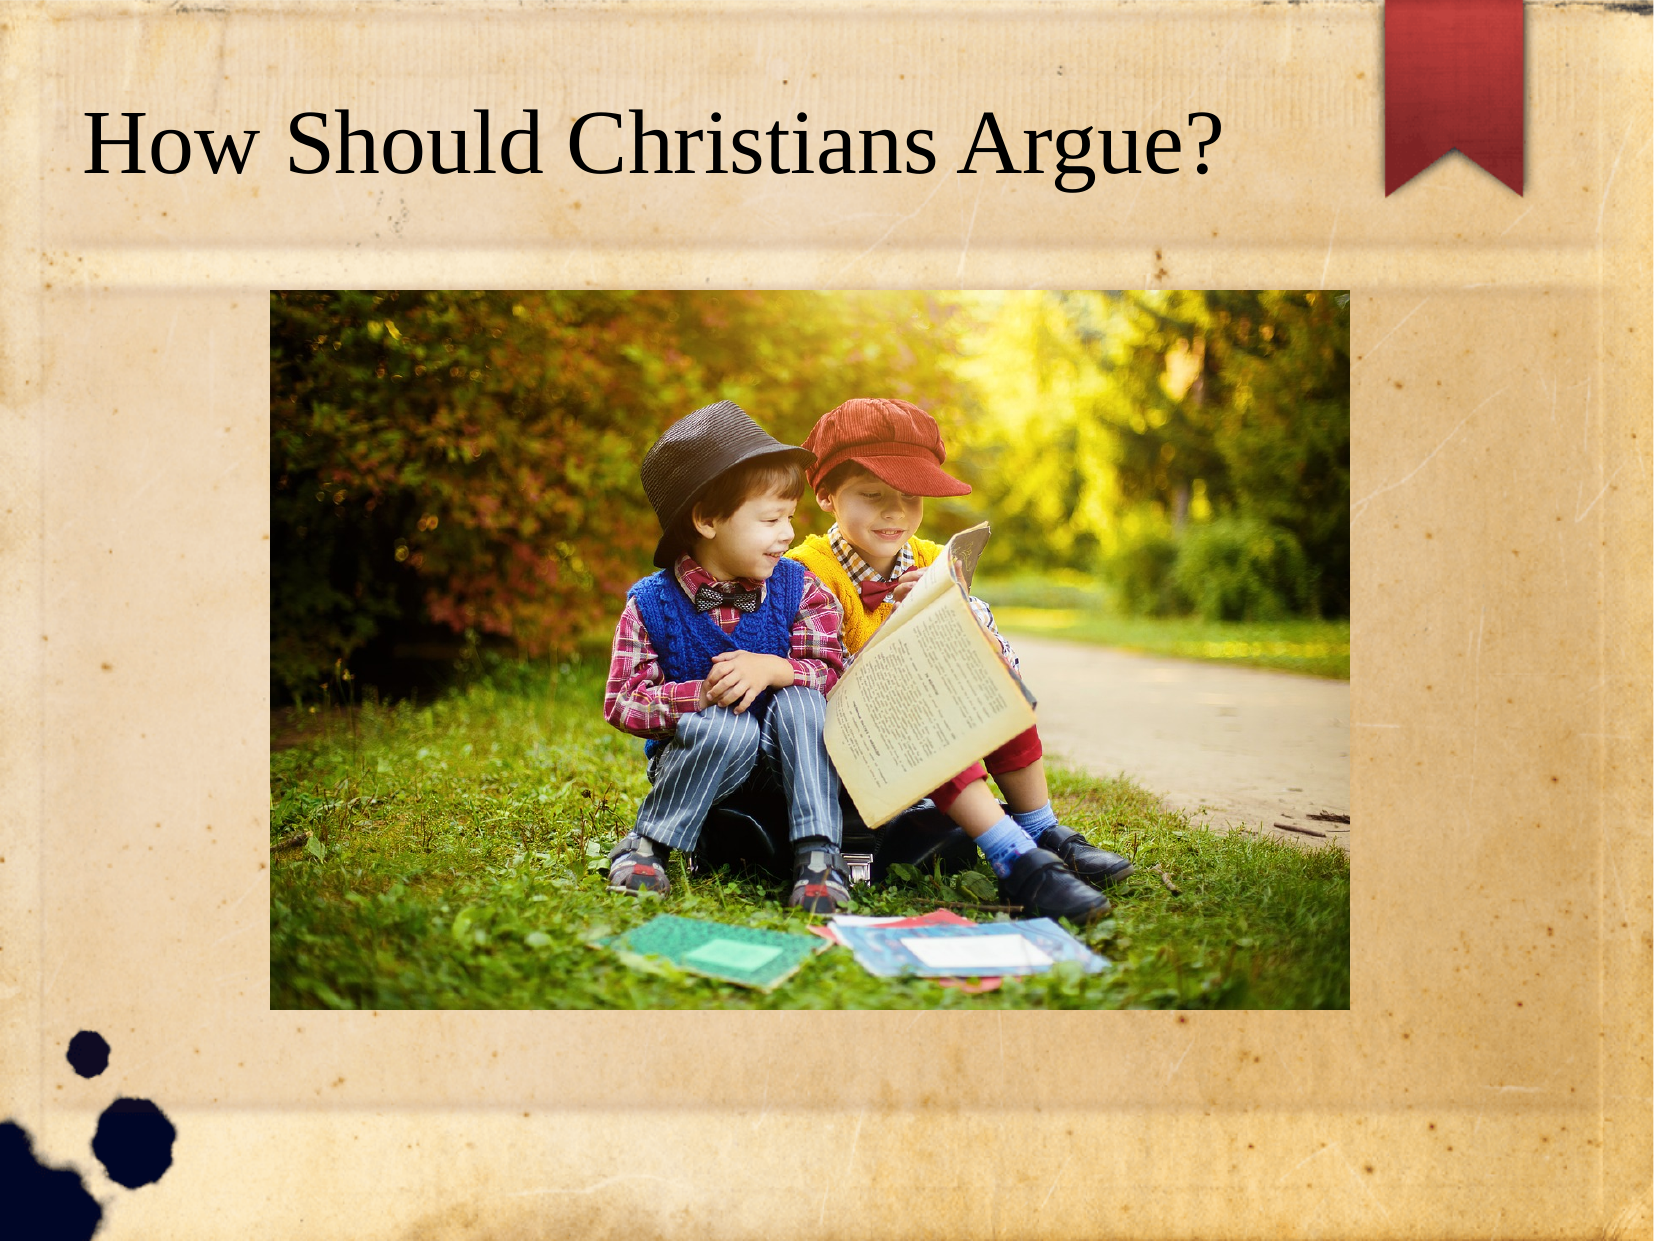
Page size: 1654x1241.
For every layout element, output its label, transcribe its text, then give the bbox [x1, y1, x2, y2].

title How Should Christians Argue? [82, 49, 1347, 237]
picture [0, 0, 1654, 1241]
